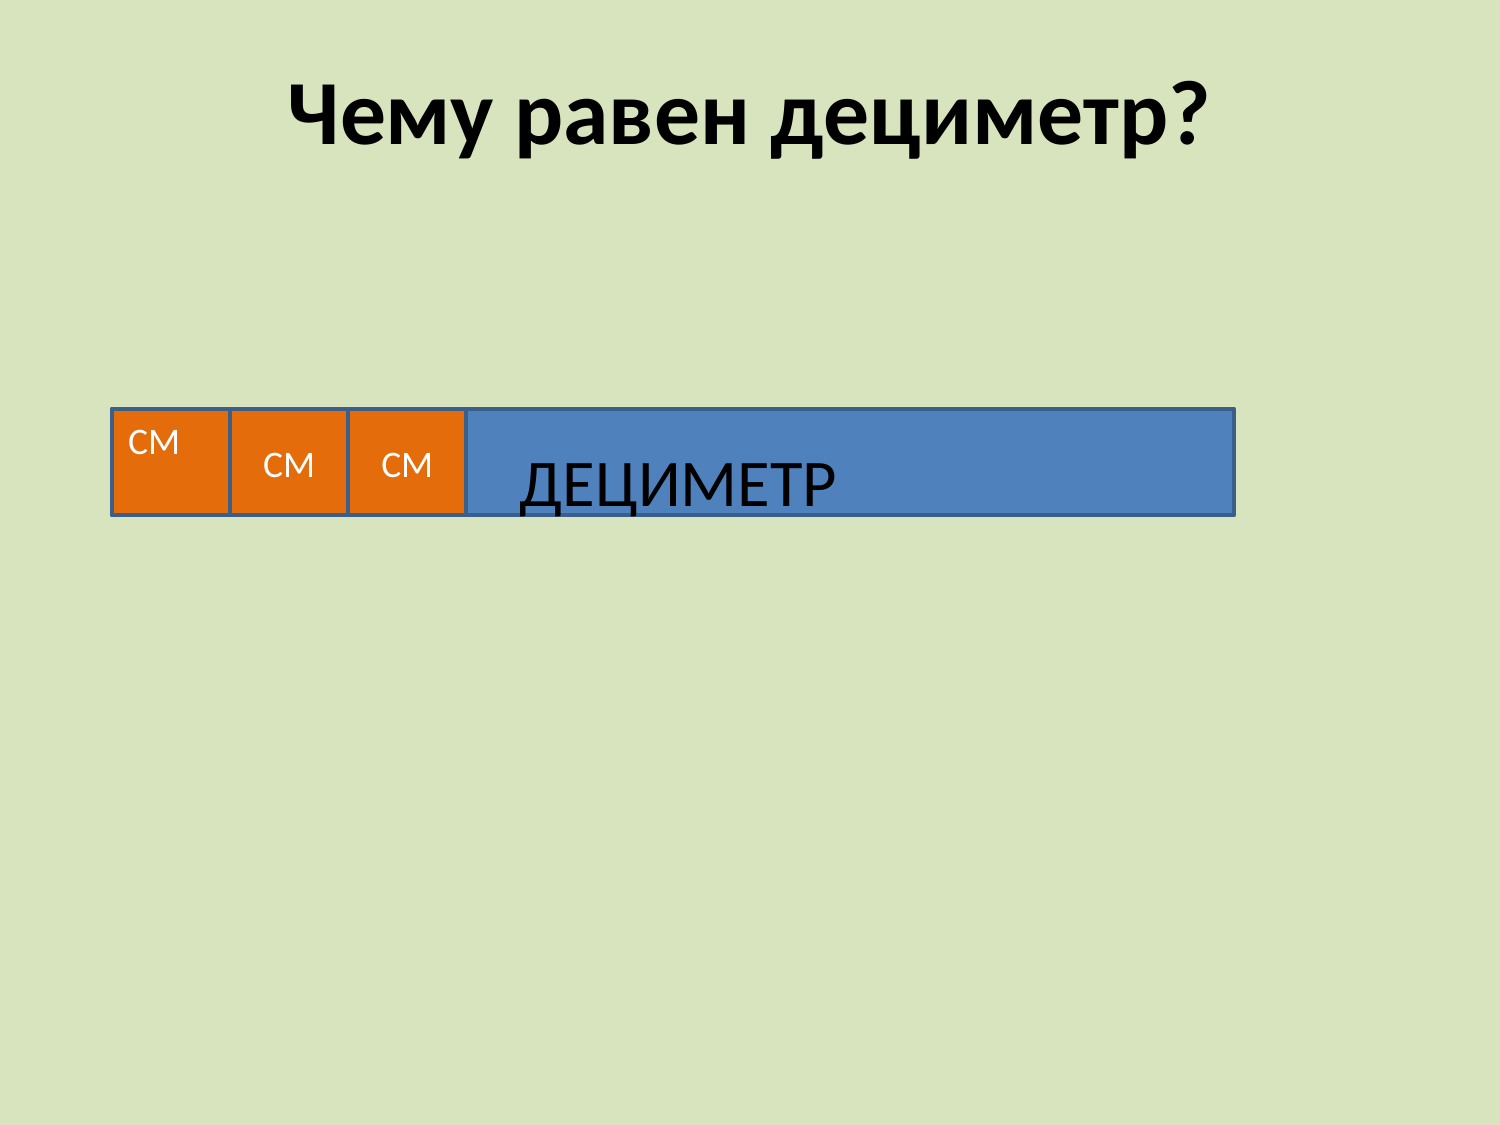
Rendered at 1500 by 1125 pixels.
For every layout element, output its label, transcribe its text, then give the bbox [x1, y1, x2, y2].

list ДЕЦИМЕТР [100, 243, 1447, 905]
title Чему равен дециметр? [75, 45, 1425, 233]
text_box СМ [230, 408, 349, 516]
